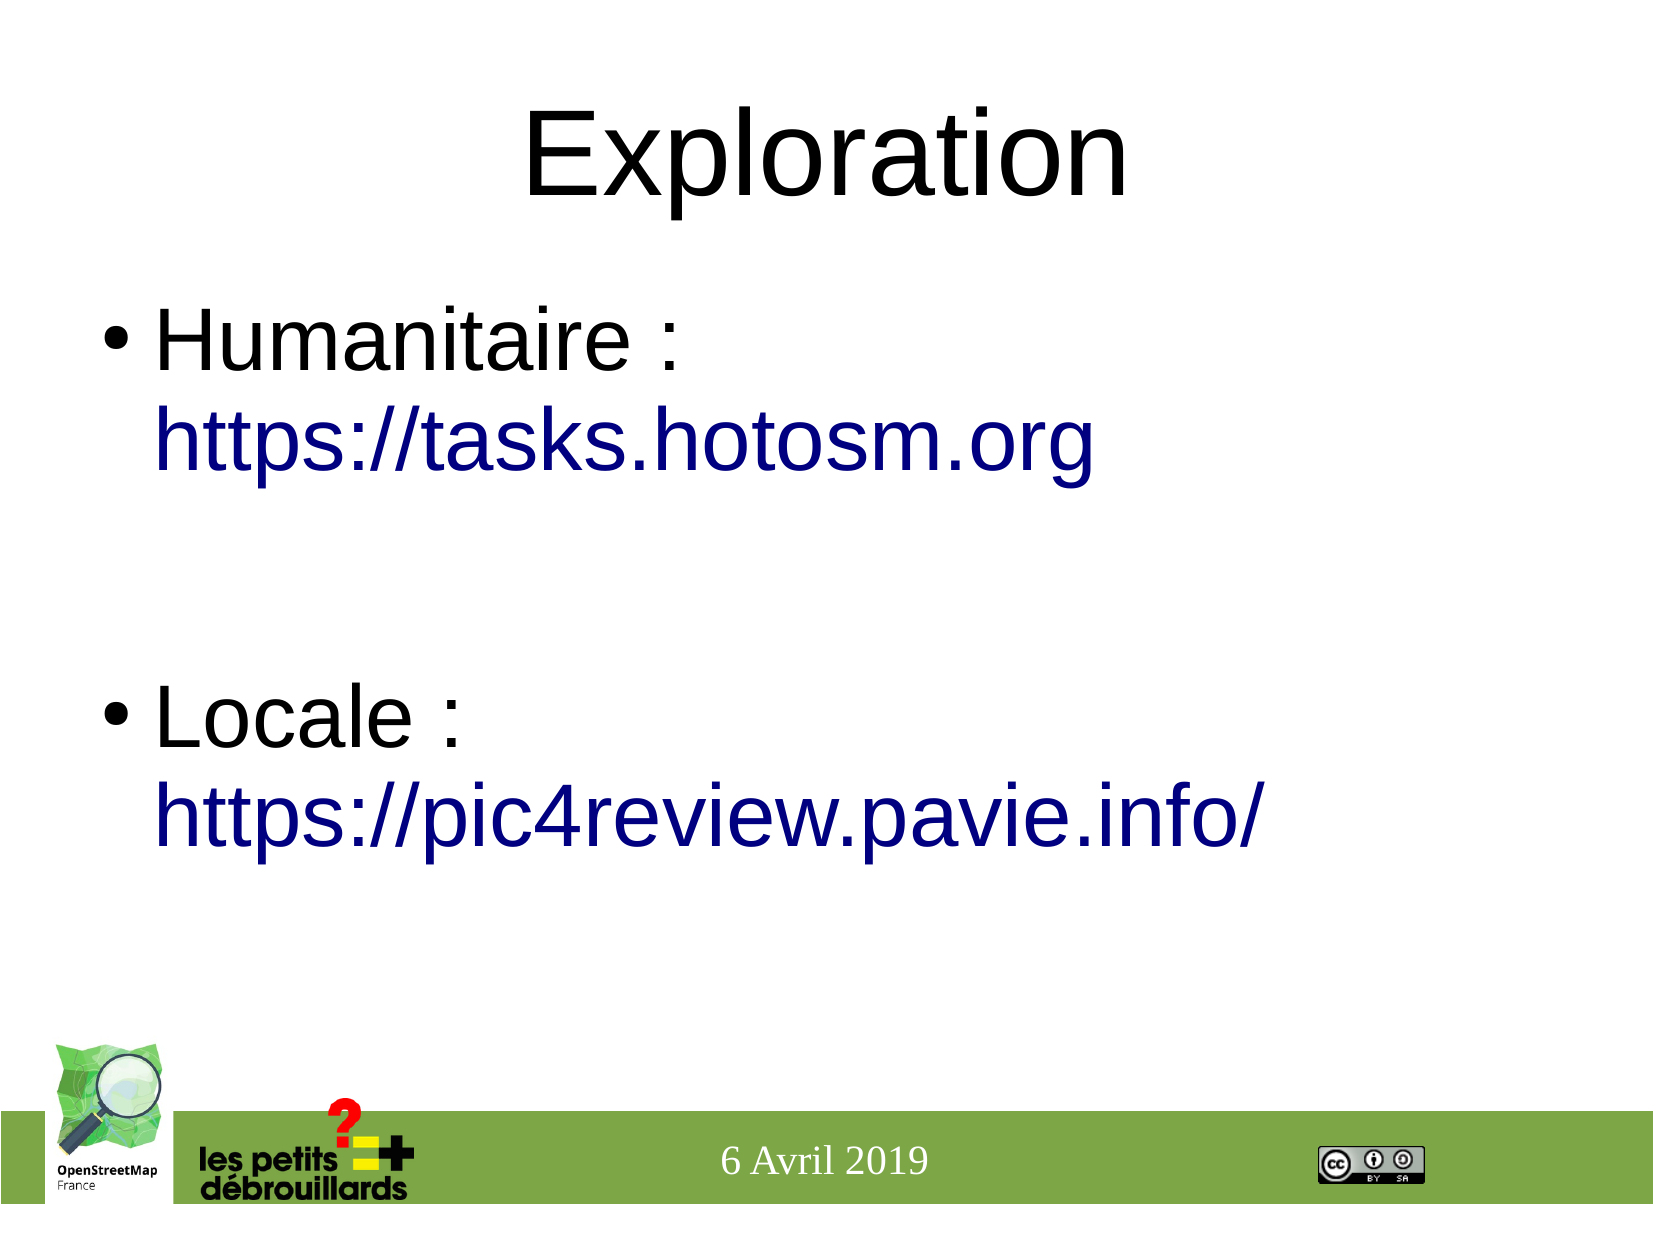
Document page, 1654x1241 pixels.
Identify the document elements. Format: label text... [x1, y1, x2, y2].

picture [45, 1027, 174, 1205]
title Exploration [82, 49, 1571, 257]
list Humanitaire : https://tasks.hotosm.org Locale : https://pic4review.pavie.info/ [82, 290, 1571, 1010]
picture [1318, 1146, 1425, 1184]
picture [200, 1098, 414, 1200]
